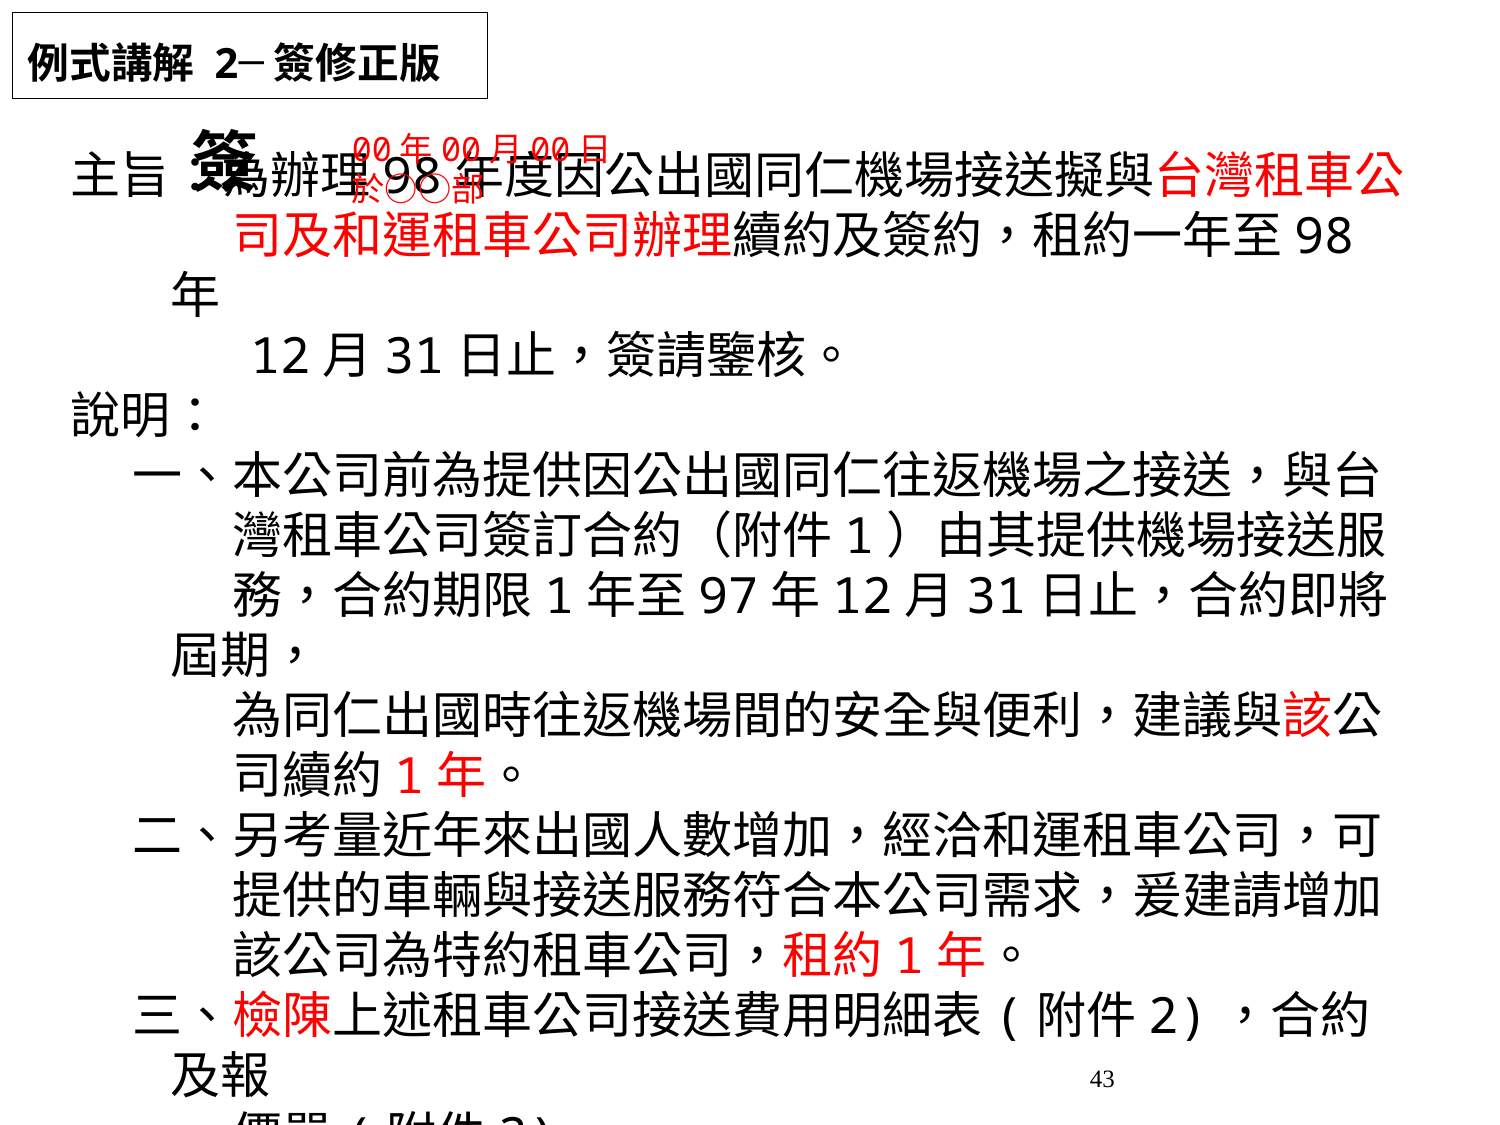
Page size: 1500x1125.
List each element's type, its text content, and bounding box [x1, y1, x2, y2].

text_box 例式講解 2─簽修正版 [12, 12, 488, 99]
text_box 00年00月00日 於○○部 [336, 121, 644, 216]
text_box [557, 117, 1105, 179]
text_box 簽 [176, 111, 272, 208]
text_box 主旨：為辦理98年度因公出國同仁機場接送擬與台灣租車公 司及和運租車公司辦理續約及簽約，租約一年至98年 12月31日止，簽請鑒核。 說明： 一、本公司前為提供因公出國同仁往返機場之接送，與台 灣租車公司簽訂合約（附件1）由其提供機場接送服 務，合約期限1年至97年12月31日止，合約即將屆期， 為同仁出國時往返機場間的安全與便利，建議與該公 司續約1年。 二、另考量近年來出國人數增加，經洽和運租車公司，可 提供的車輛與接送服務符合本公司需求，爰建請增加 該公司為特約租車公司，租約1年。 三、檢陳上述租車公司接送費用明細表(附件2)，合約及報 價單(附件3)。 [55, 136, 1431, 1125]
